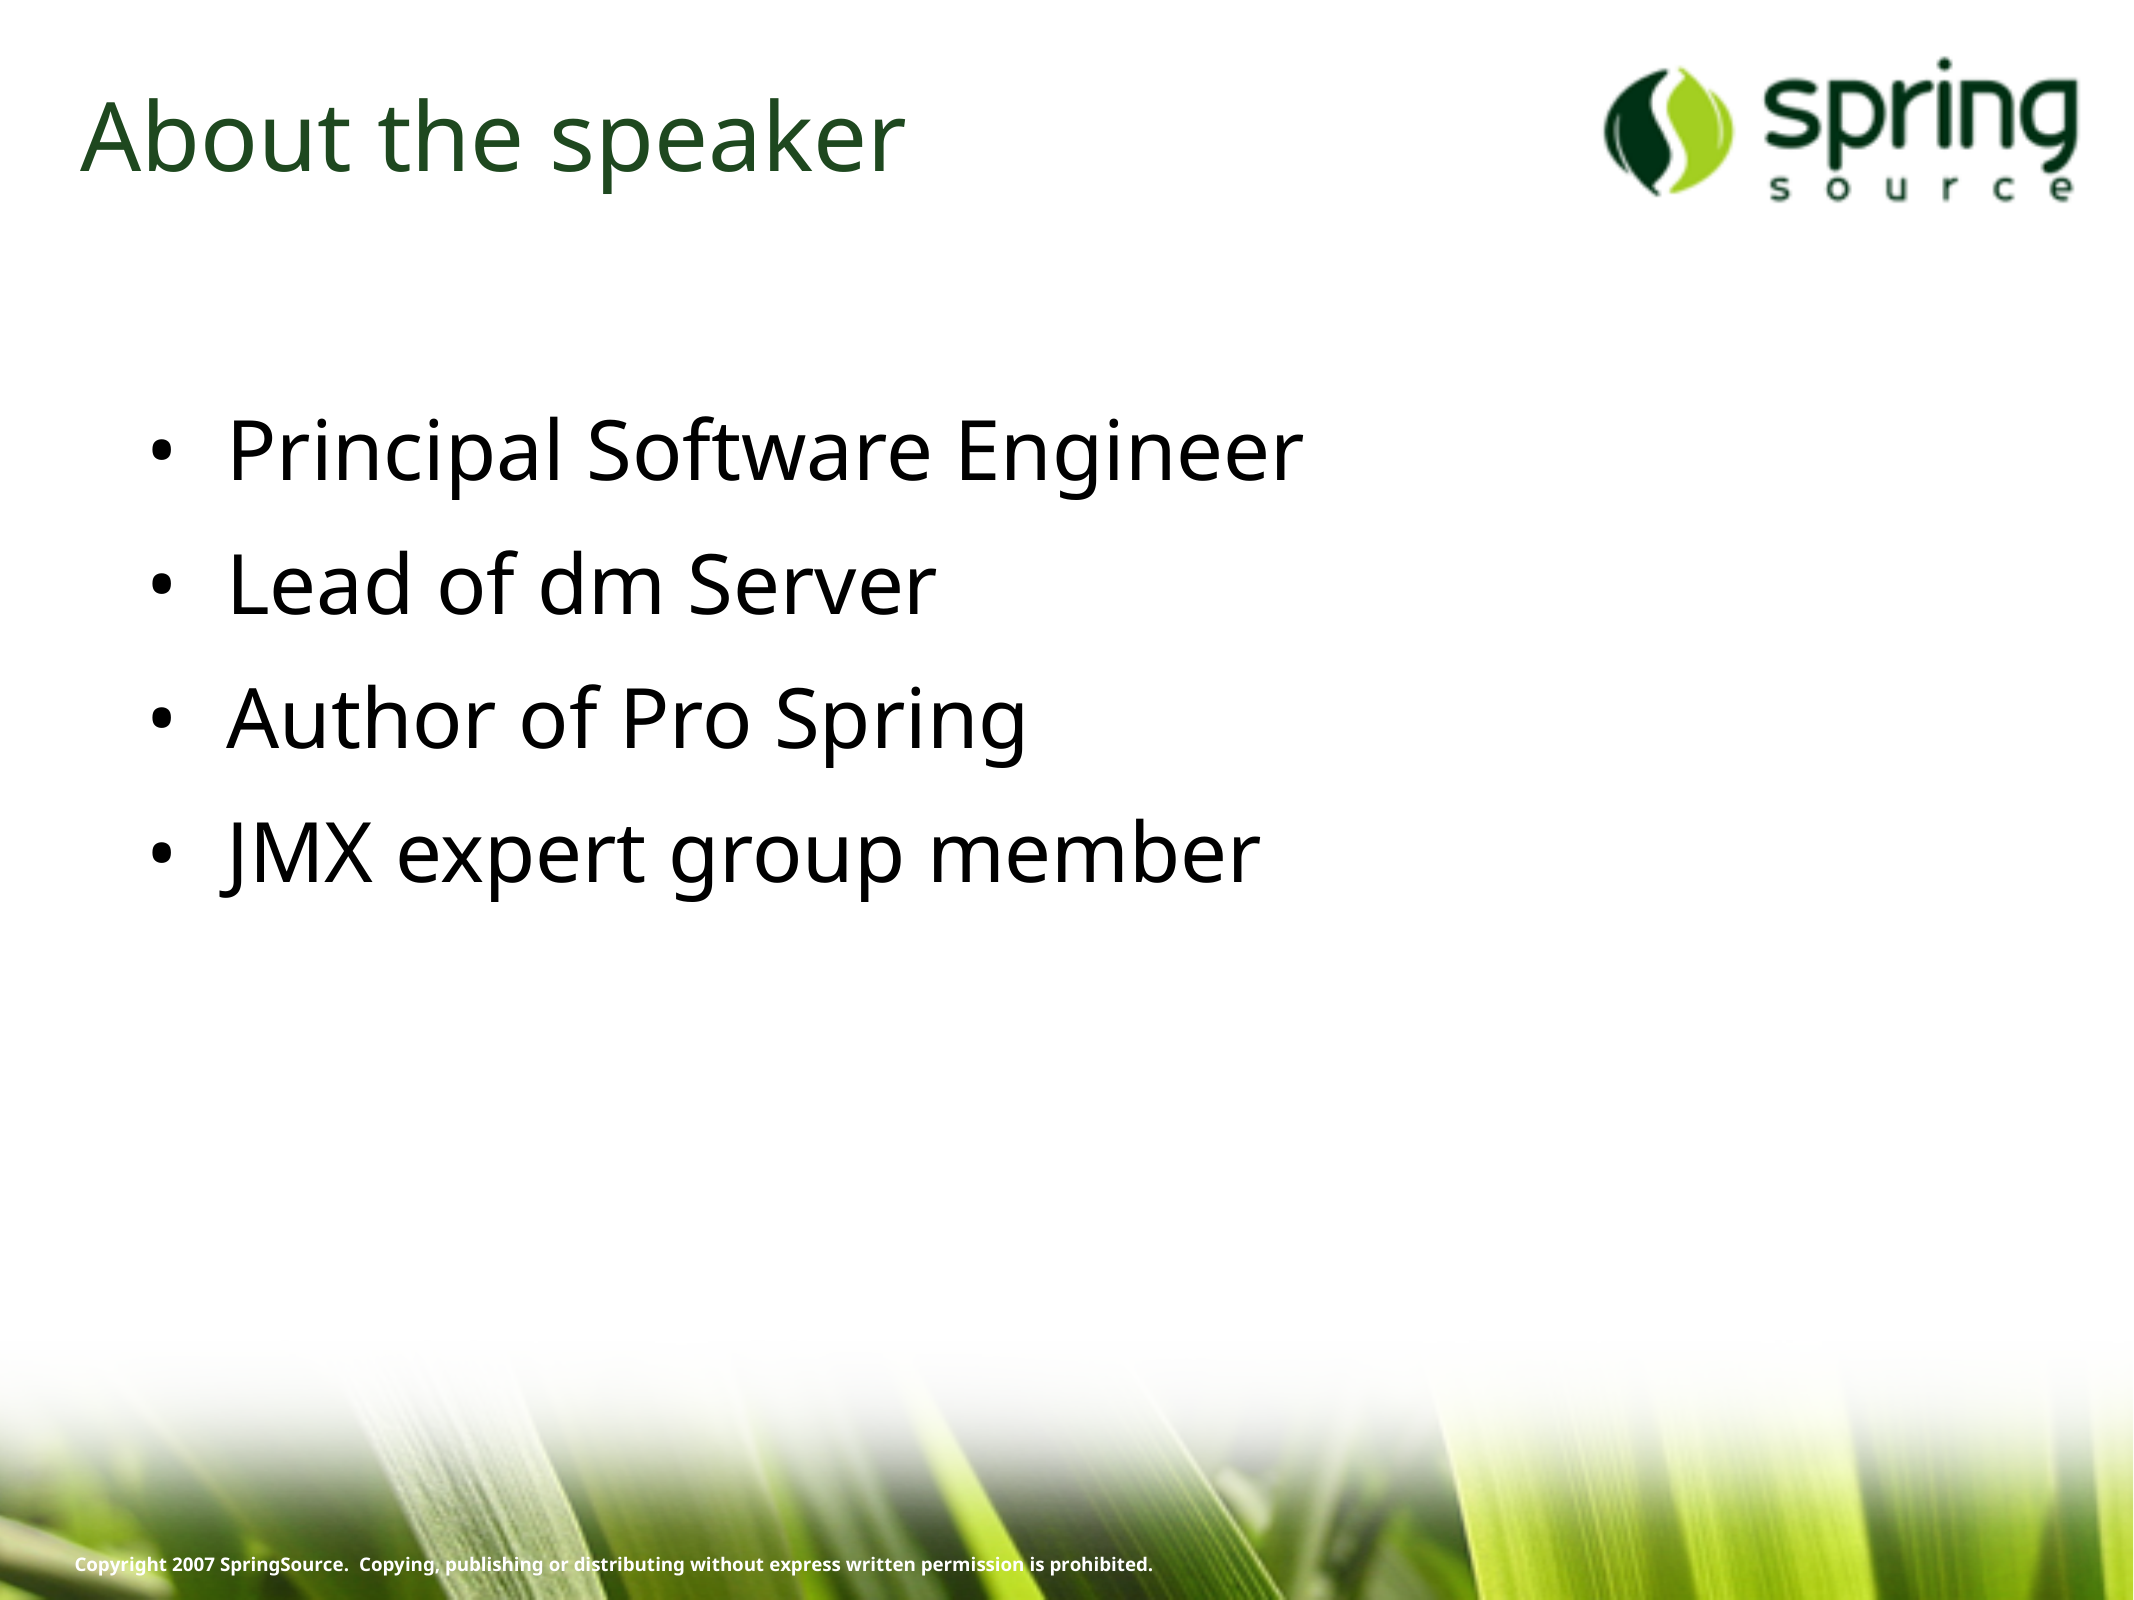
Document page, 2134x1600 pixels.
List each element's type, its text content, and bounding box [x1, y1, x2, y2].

picture [1555, 46, 2134, 224]
picture [0, 1340, 2134, 1600]
title About the speaker [80, 16, 1548, 253]
list Principal Software Engineer Lead of dm Server Author of Pro Spring JMX expert group member [146, 391, 1982, 1319]
